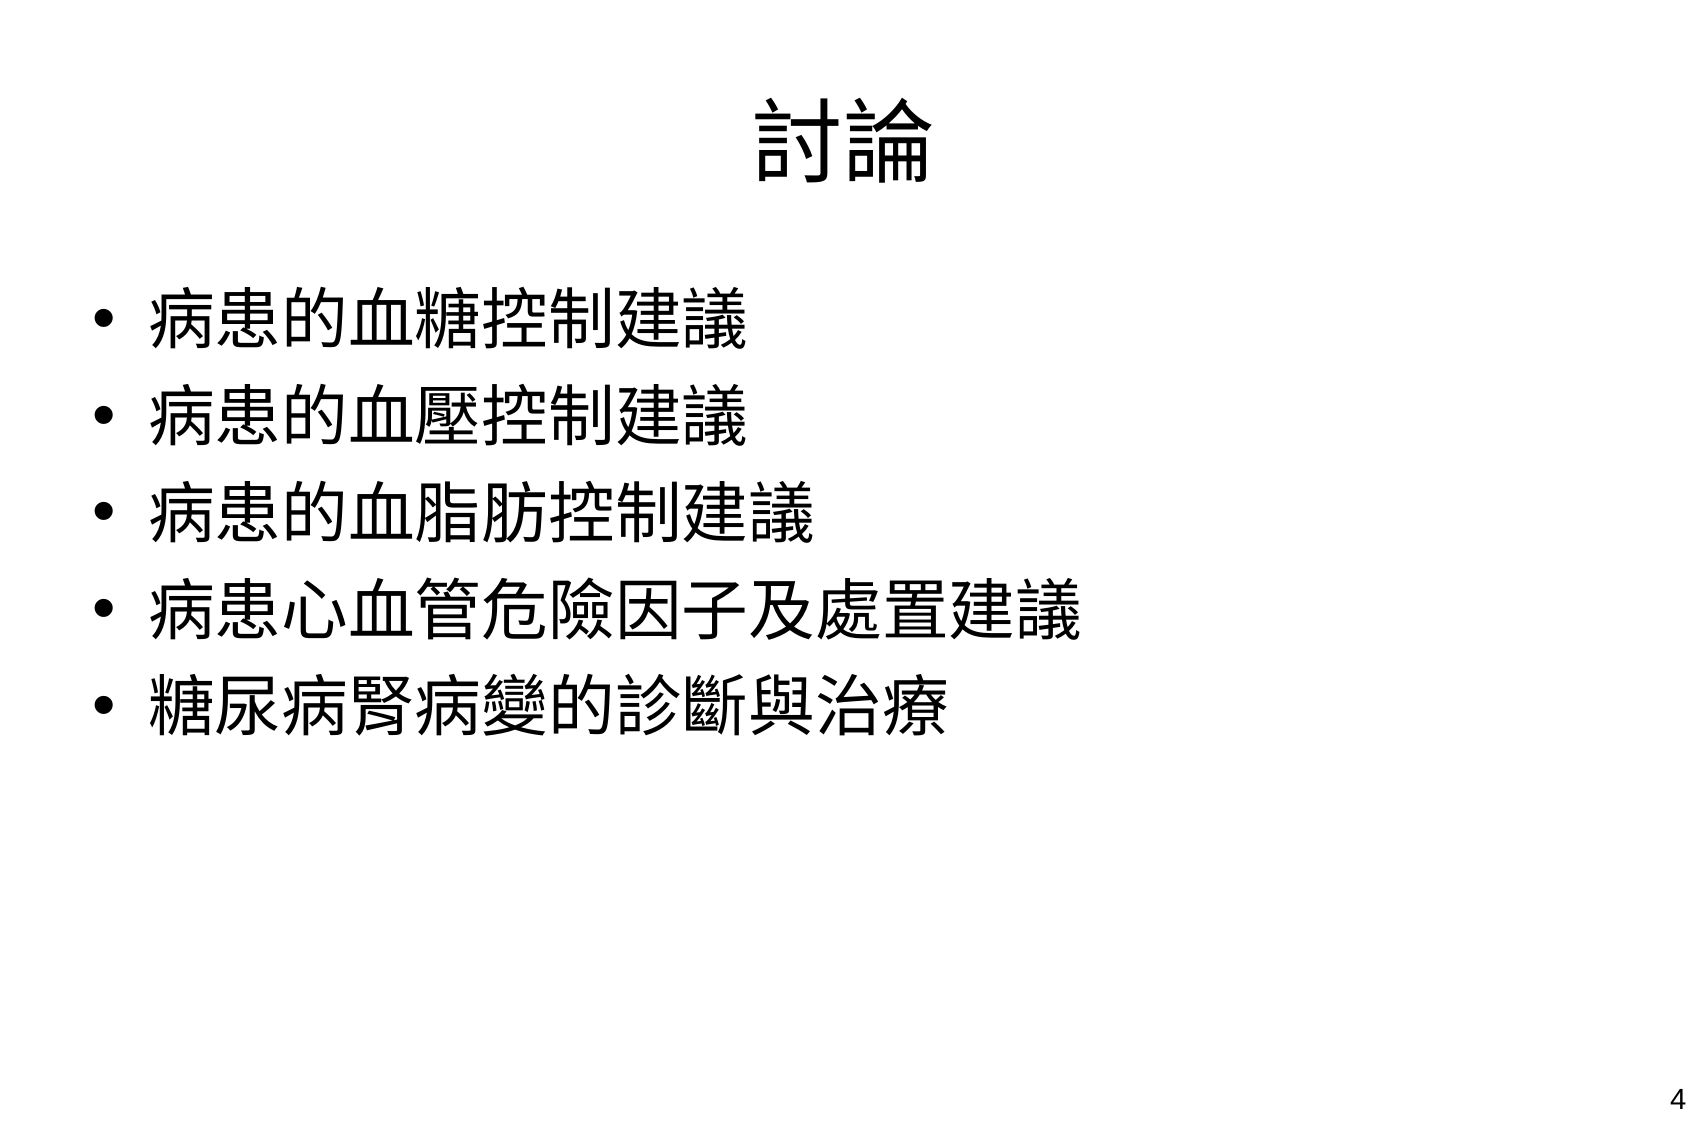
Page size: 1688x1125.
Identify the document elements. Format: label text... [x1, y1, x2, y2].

list 病患的血糖控制建議 病患的血壓控制建議 病患的血脂肪控制建議 病患心血管危險因子及處置建議 糖尿病腎病變的診斷與治療 [84, 262, 1604, 1005]
title 討論 [84, 45, 1604, 233]
